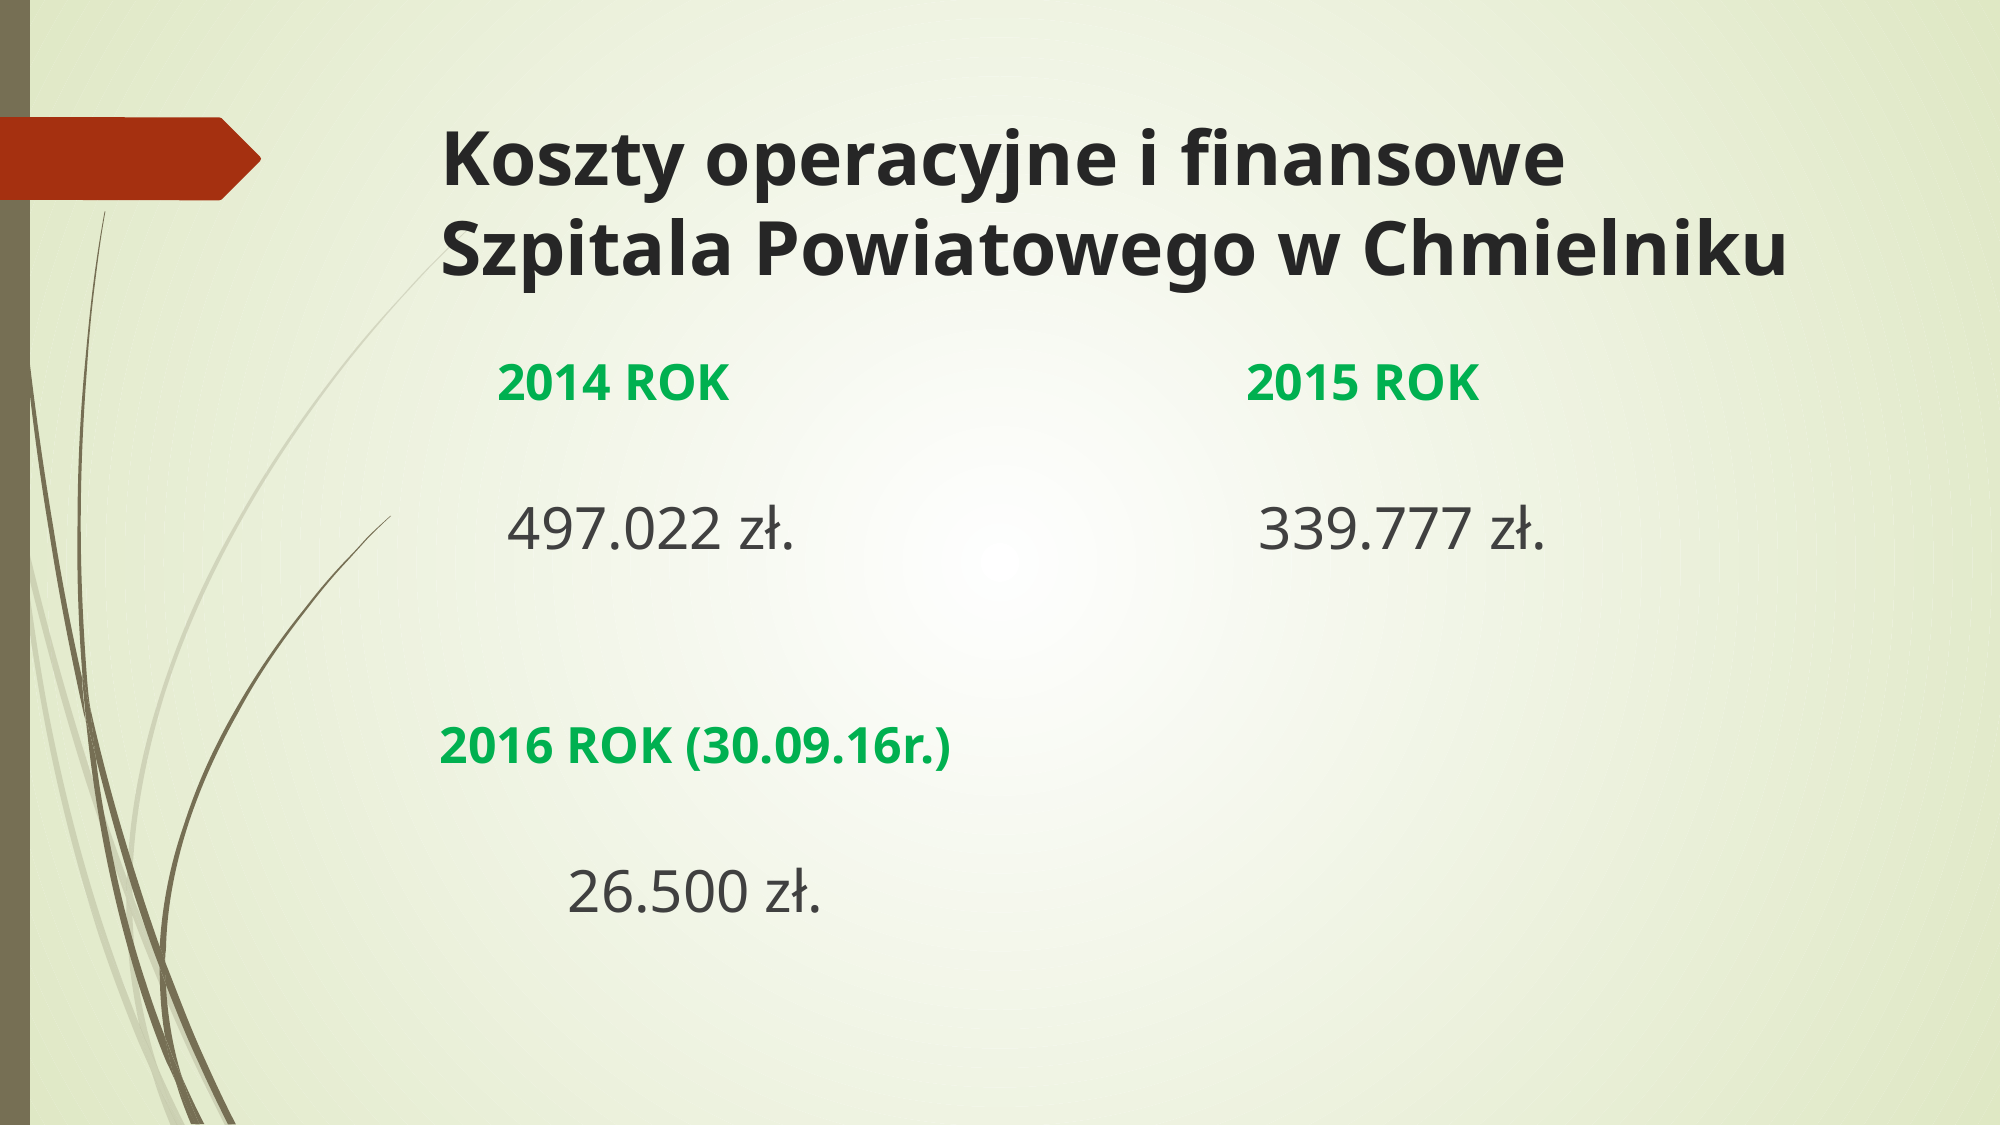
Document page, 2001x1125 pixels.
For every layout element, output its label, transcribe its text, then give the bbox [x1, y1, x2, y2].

title Koszty operacyjne i finansowe Szpitala Powiatowego w Chmielniku [425, 102, 1888, 313]
list 497.022 zł. 2016 ROK (30.09.16r.) 26.500 zł. [424, 418, 1624, 969]
list 2014 ROK [482, 323, 1138, 418]
list 339.777 zł. [1175, 417, 1888, 968]
list 2015 ROK [1231, 323, 1888, 417]
